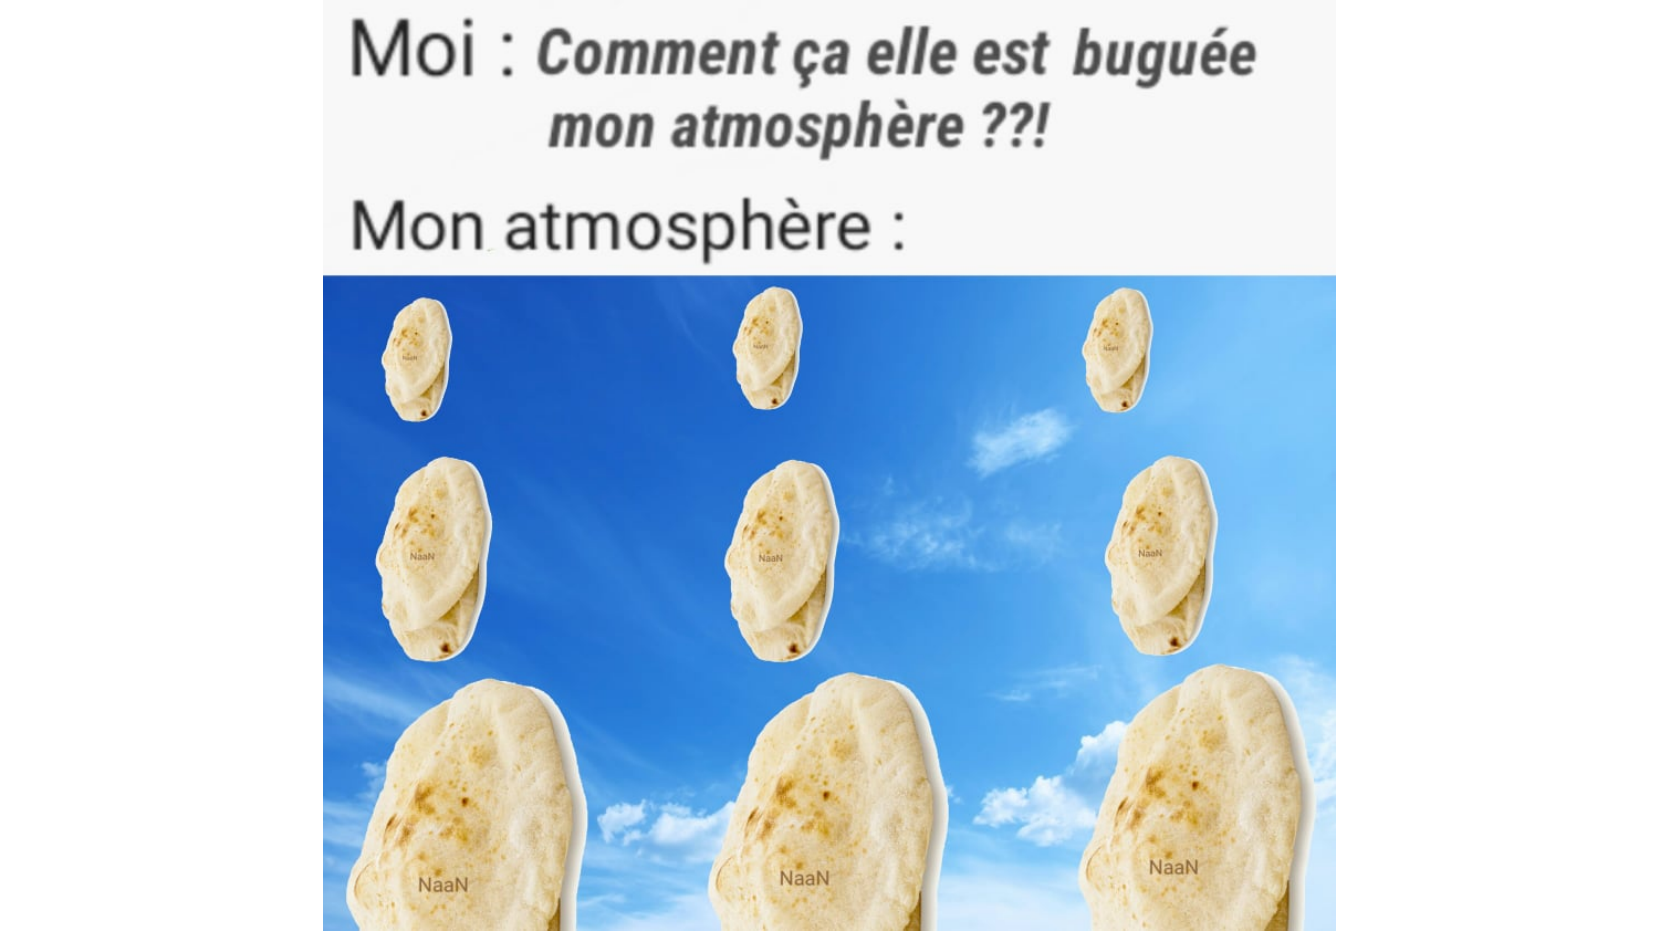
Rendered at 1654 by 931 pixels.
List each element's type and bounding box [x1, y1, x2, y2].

picture [323, 0, 1336, 931]
